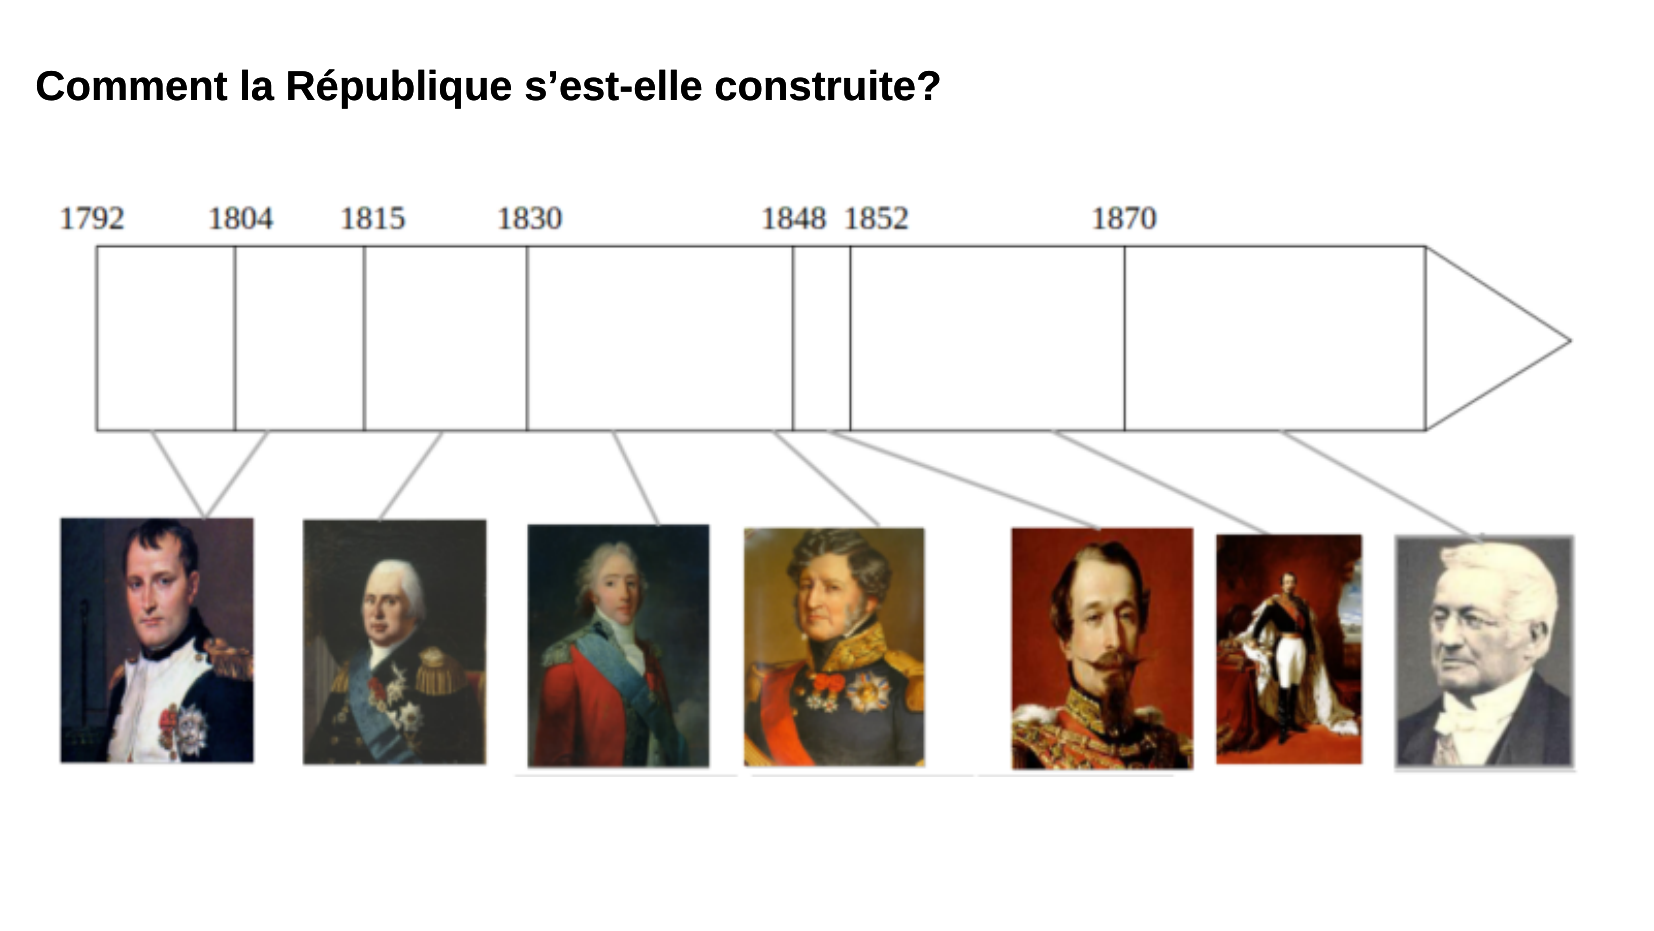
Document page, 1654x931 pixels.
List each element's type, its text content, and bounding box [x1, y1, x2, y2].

picture [35, 184, 1607, 777]
text_box Comment la République s’est-elle construite? [35, 62, 1524, 184]
